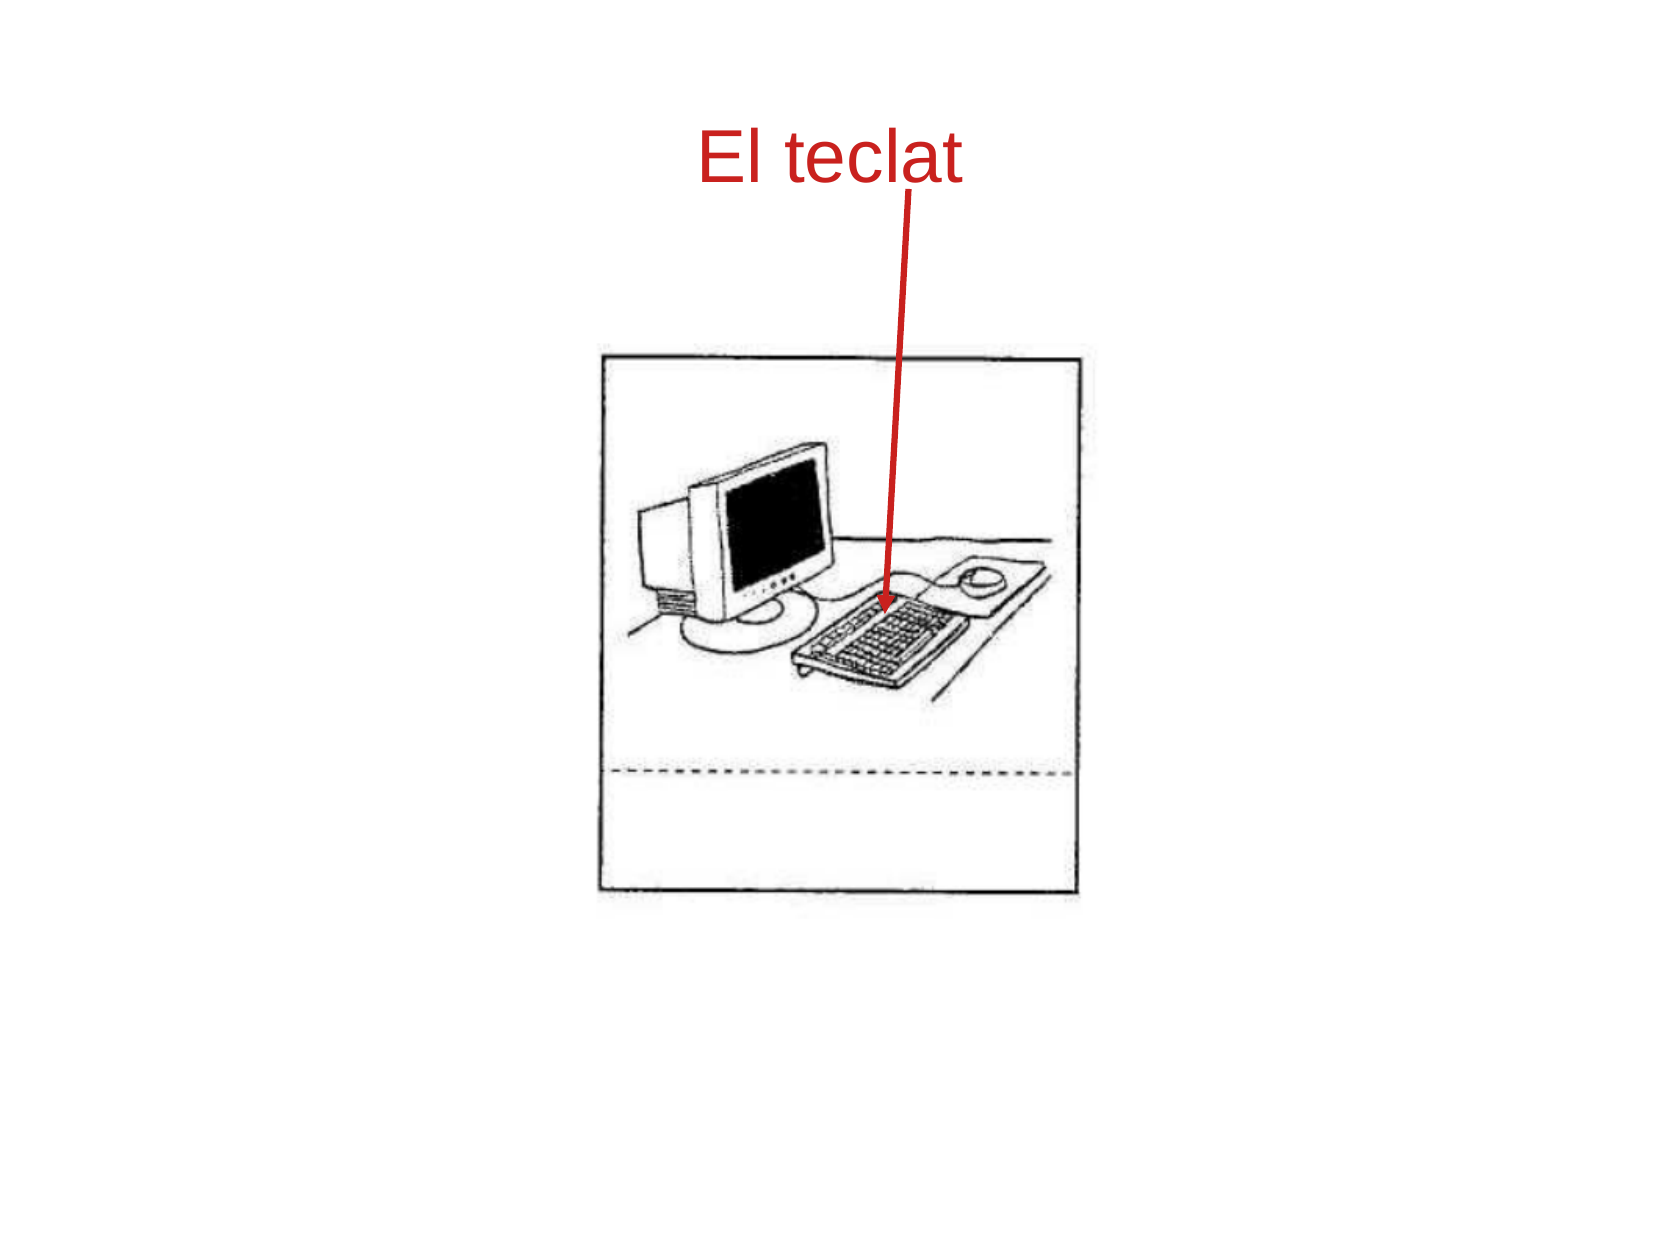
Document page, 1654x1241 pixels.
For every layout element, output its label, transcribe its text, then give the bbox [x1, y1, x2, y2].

text_box El teclat [289, 49, 1371, 257]
picture [569, 328, 1106, 922]
